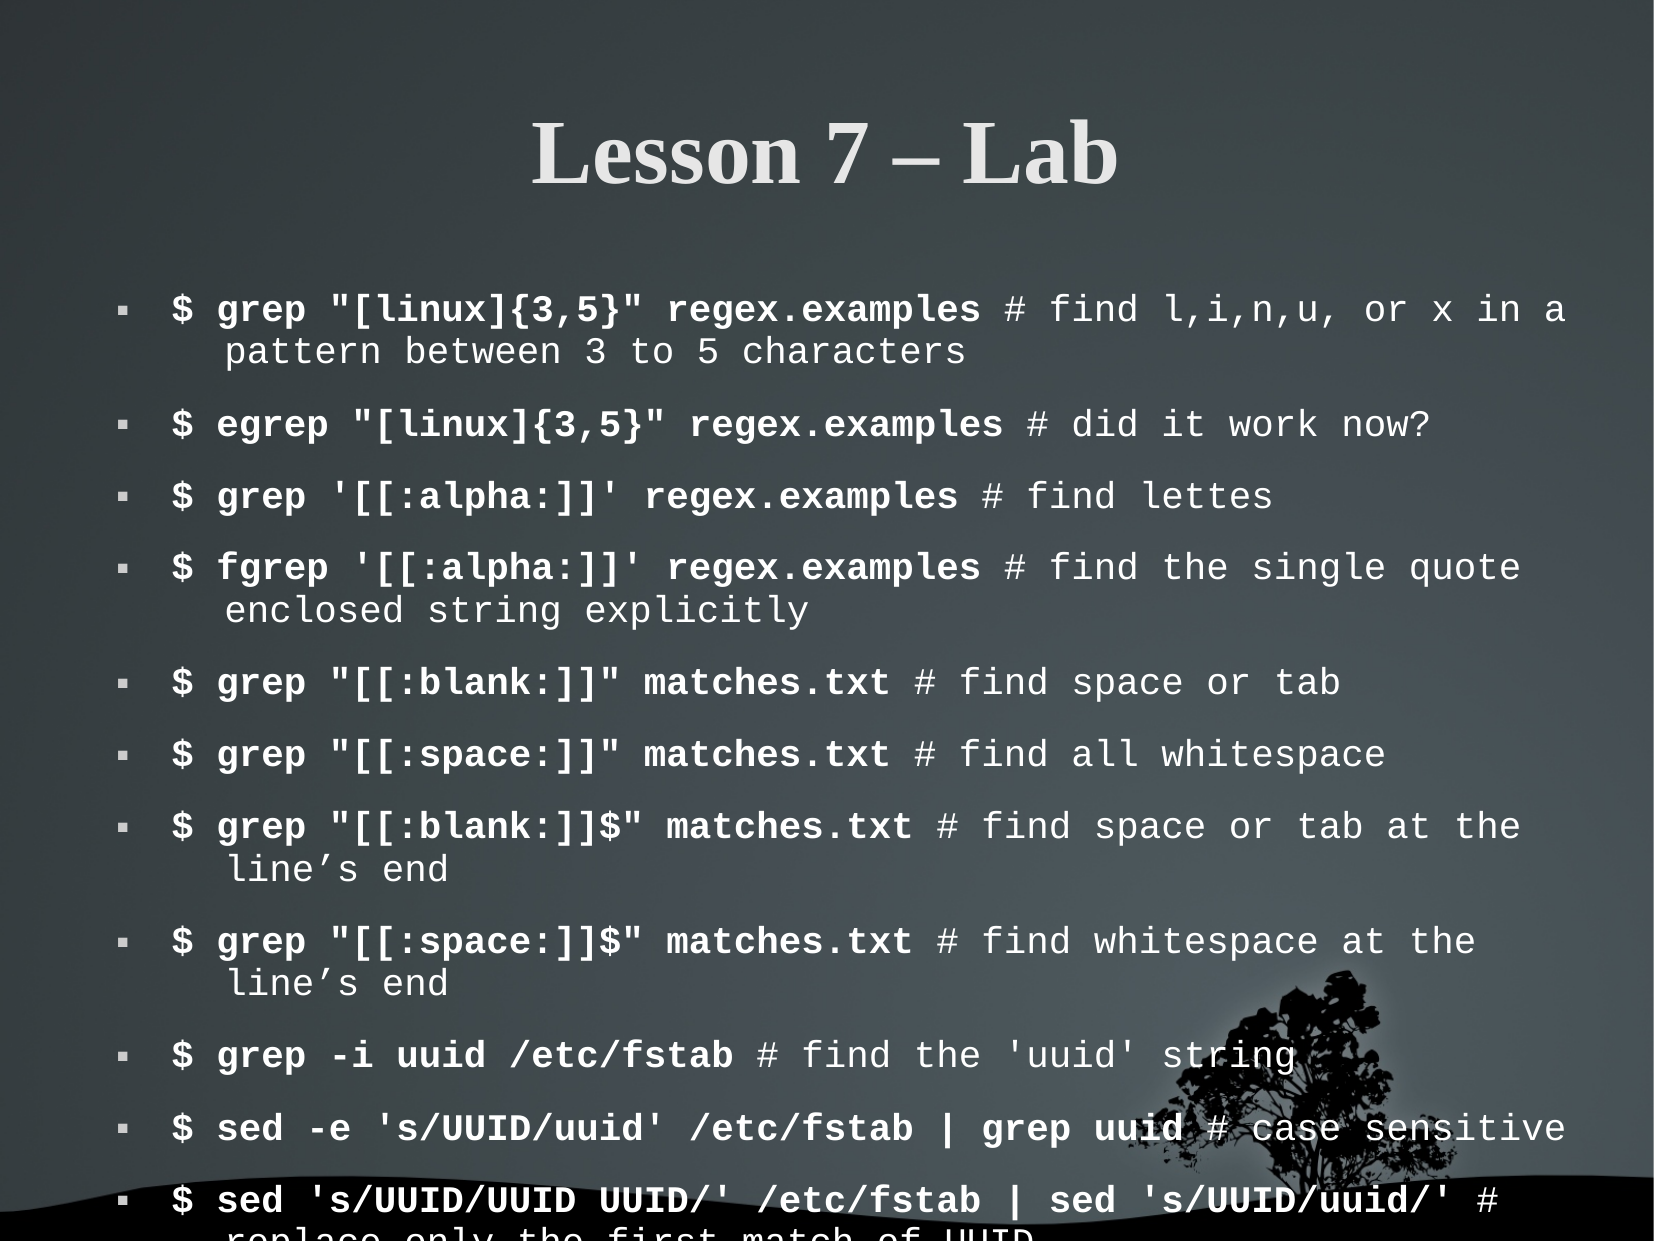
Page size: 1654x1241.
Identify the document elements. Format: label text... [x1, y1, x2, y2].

picture [567, 1236, 577, 1241]
picture [433, 1236, 442, 1241]
picture [365, 1236, 375, 1241]
picture [546, 1236, 555, 1241]
picture [0, 0, 1654, 1241]
list $ grep "[linux]{3,5}" regex.examples # find l,i,n,u, or x in a pattern between 3 to 5 characters $ egrep "[linux]{3,5}" regex.examples # did it work now? $ grep '[[:alpha:]]' regex.examples # find lettes $ fgrep '[[:alpha:]]' regex.examples # find the single quote enclosed string explicitly $ grep "[[:blank:]]" matches.txt # find space or tab $ grep "[[:space:]]" matches.txt # find all whitespace $ grep "[[:blank:]]$" matches.txt # find space or tab at the line’s end $ grep "[[:space:]]$" matches.txt # find whitespace at the line’s end $ grep -i uuid /etc/fstab # find the 'uuid' string $ sed -e 's/UUID/uuid' /etc/fstab | grep uuid # case sensitive $ sed 's/UUID/UUID UUID/' /etc/fstab | sed 's/UUID/uuid/' # replace only the first match of UUID $ sed 's/UUID/UUID UUID/' /etc/fstab | sed 's/UUID/uuid/g' # replace all matches of UUID [82, 290, 1571, 1173]
title Lesson 7 – Lab [82, 49, 1571, 257]
picture [882, 1236, 892, 1241]
picture [1017, 1232, 1028, 1241]
picture [838, 1236, 847, 1241]
picture [252, 1236, 262, 1241]
picture [410, 1236, 420, 1241]
picture [276, 1236, 285, 1241]
